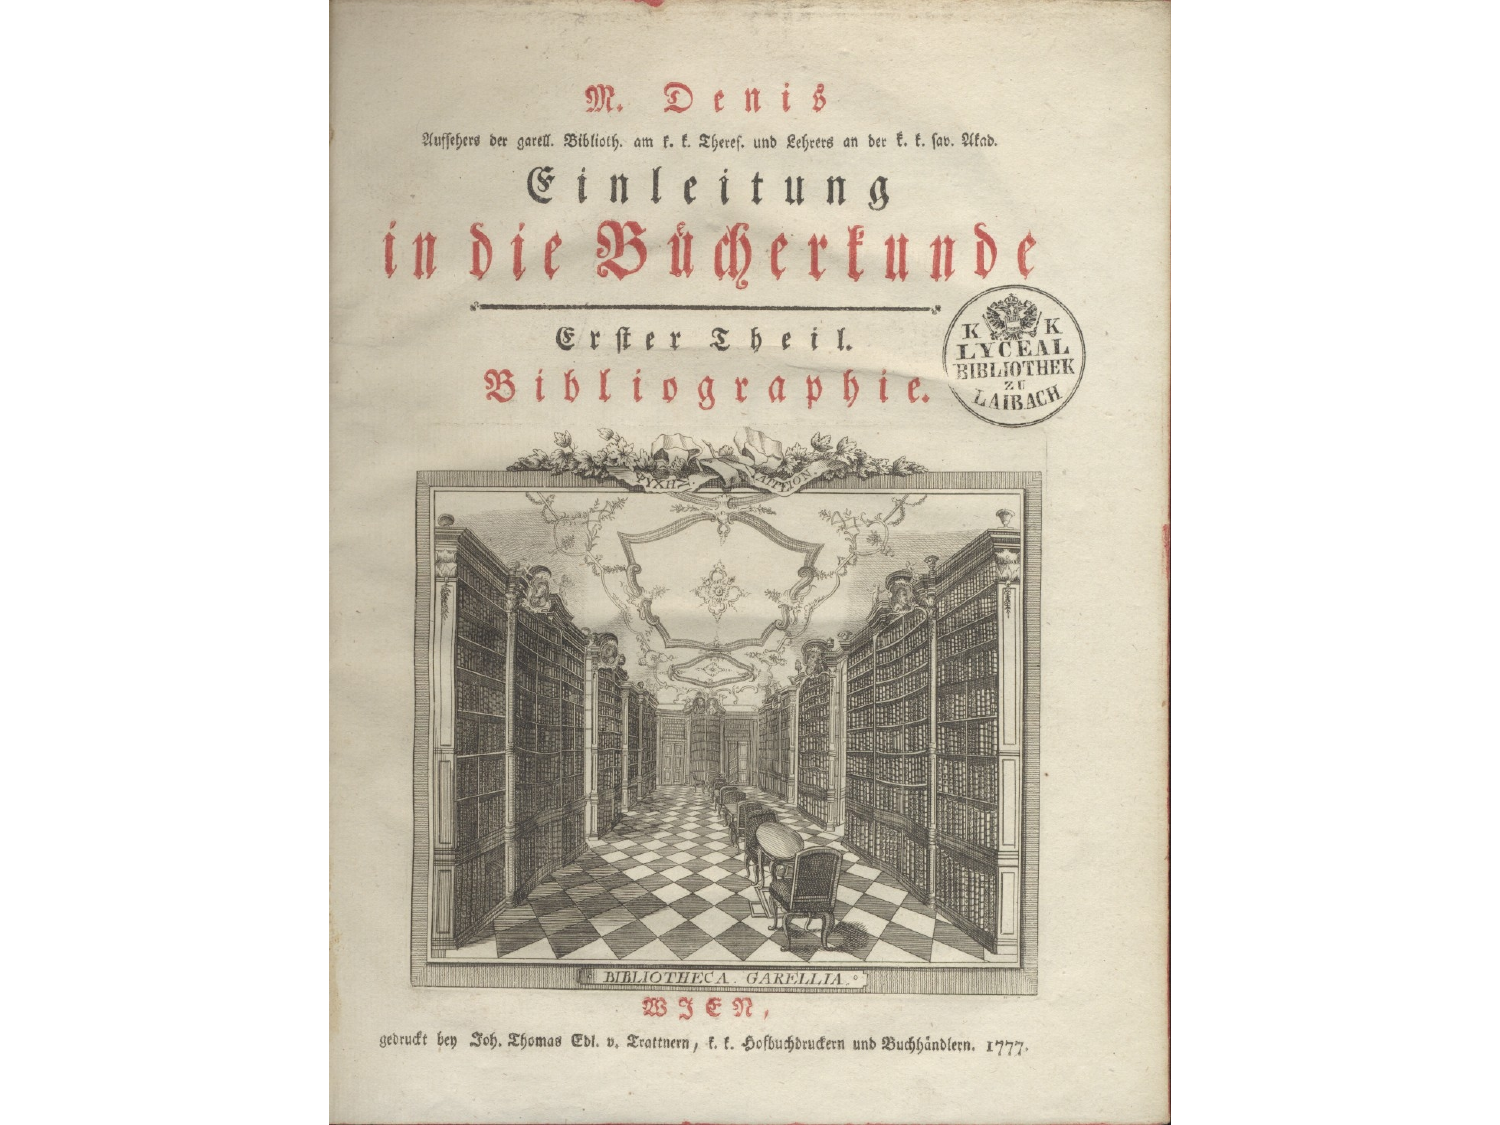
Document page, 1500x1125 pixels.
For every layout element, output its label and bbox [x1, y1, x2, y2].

picture [329, 0, 1171, 1125]
